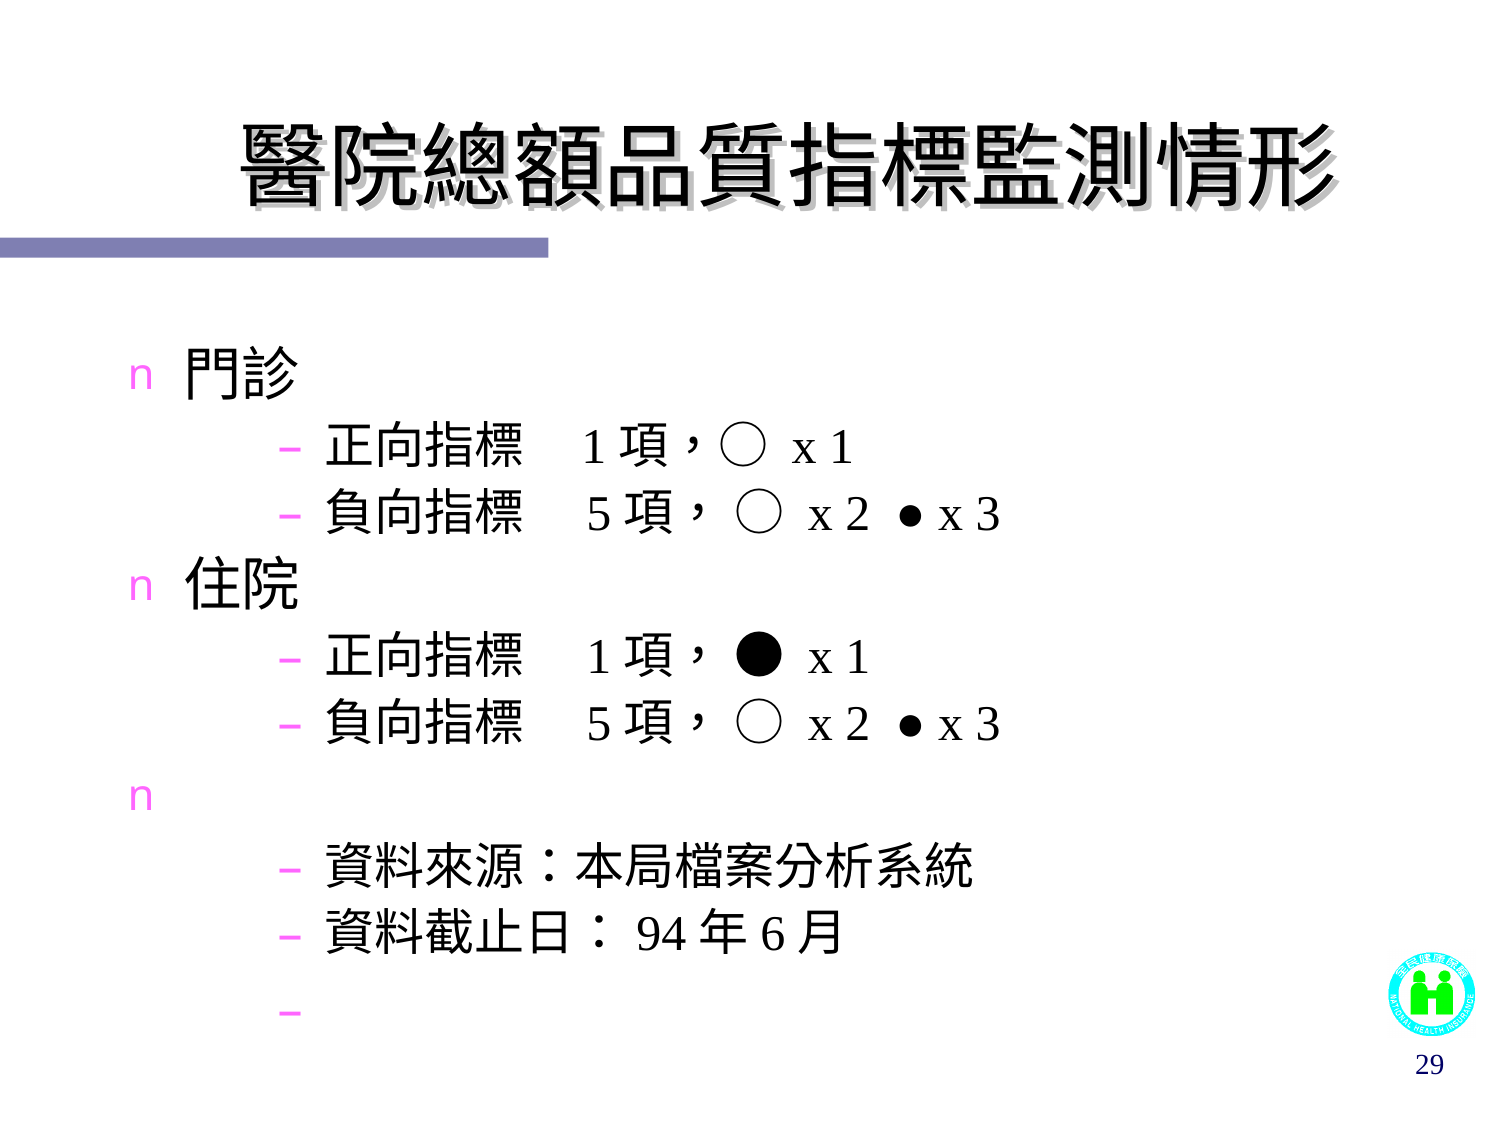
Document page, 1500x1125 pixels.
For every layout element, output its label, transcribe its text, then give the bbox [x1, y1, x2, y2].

title 醫院總額品質指標監測情形 [150, 37, 1426, 225]
list 門診 正向指標 1項，○ x 1 負向指標 5項， ○ x 2 ● x 3 住院 正向指標 1項， ● x 1 負向指標 5項， ○ x 2 ● x 3 資料來源：本局檔案分析系統 資料截止日：94年6月 [112, 337, 1388, 1013]
text_box [1400, 1037, 1476, 1125]
